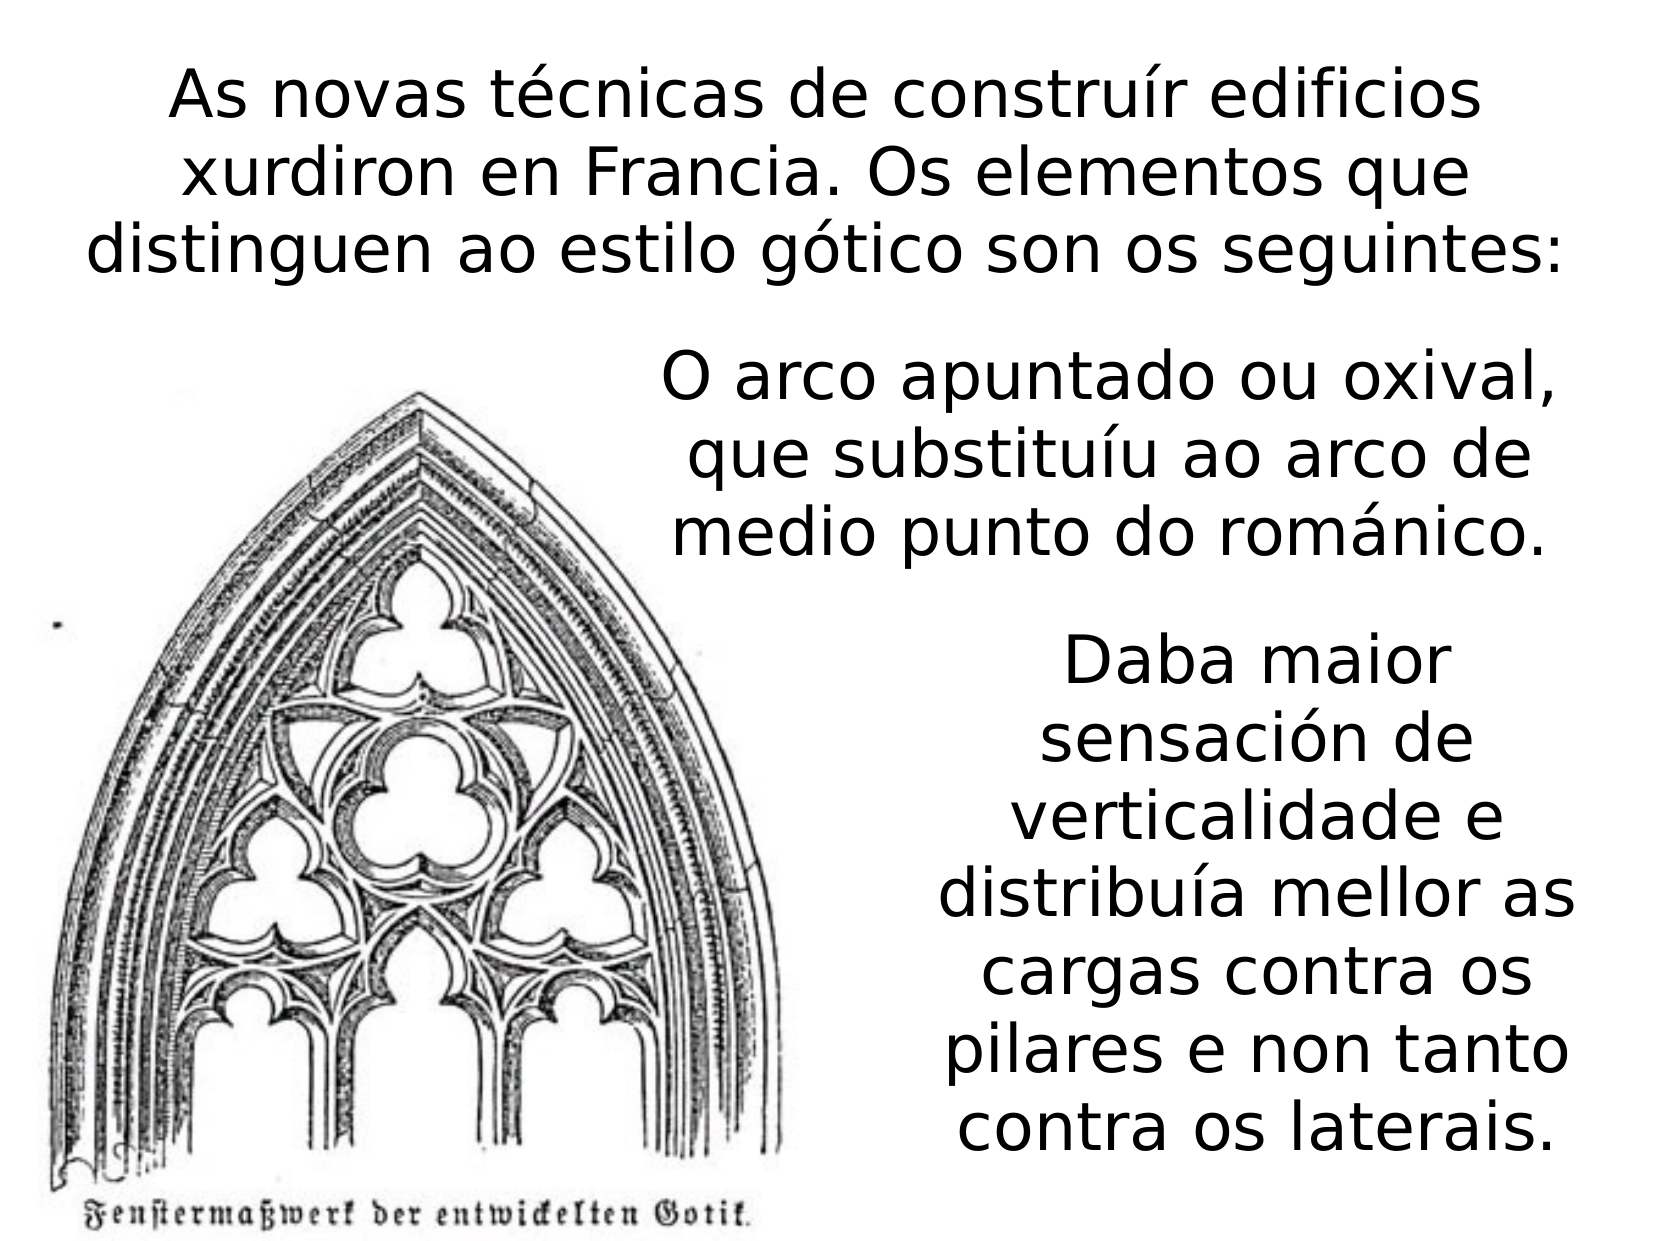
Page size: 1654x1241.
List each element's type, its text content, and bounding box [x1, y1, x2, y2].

text_box O arco apuntado ou oxival, que substituíu ao arco de medio punto do románico. [614, 330, 1607, 579]
text_box Daba maior sensación de verticalidade e distribuía mellor as cargas contra os pilares e non tanto contra os laterais. [897, 614, 1619, 1174]
picture [0, 388, 815, 1241]
text_box As novas técnicas de construír edificios xurdiron en Francia. Os elementos que distinguen ao estilo gótico son os seguintes: [23, 48, 1630, 297]
